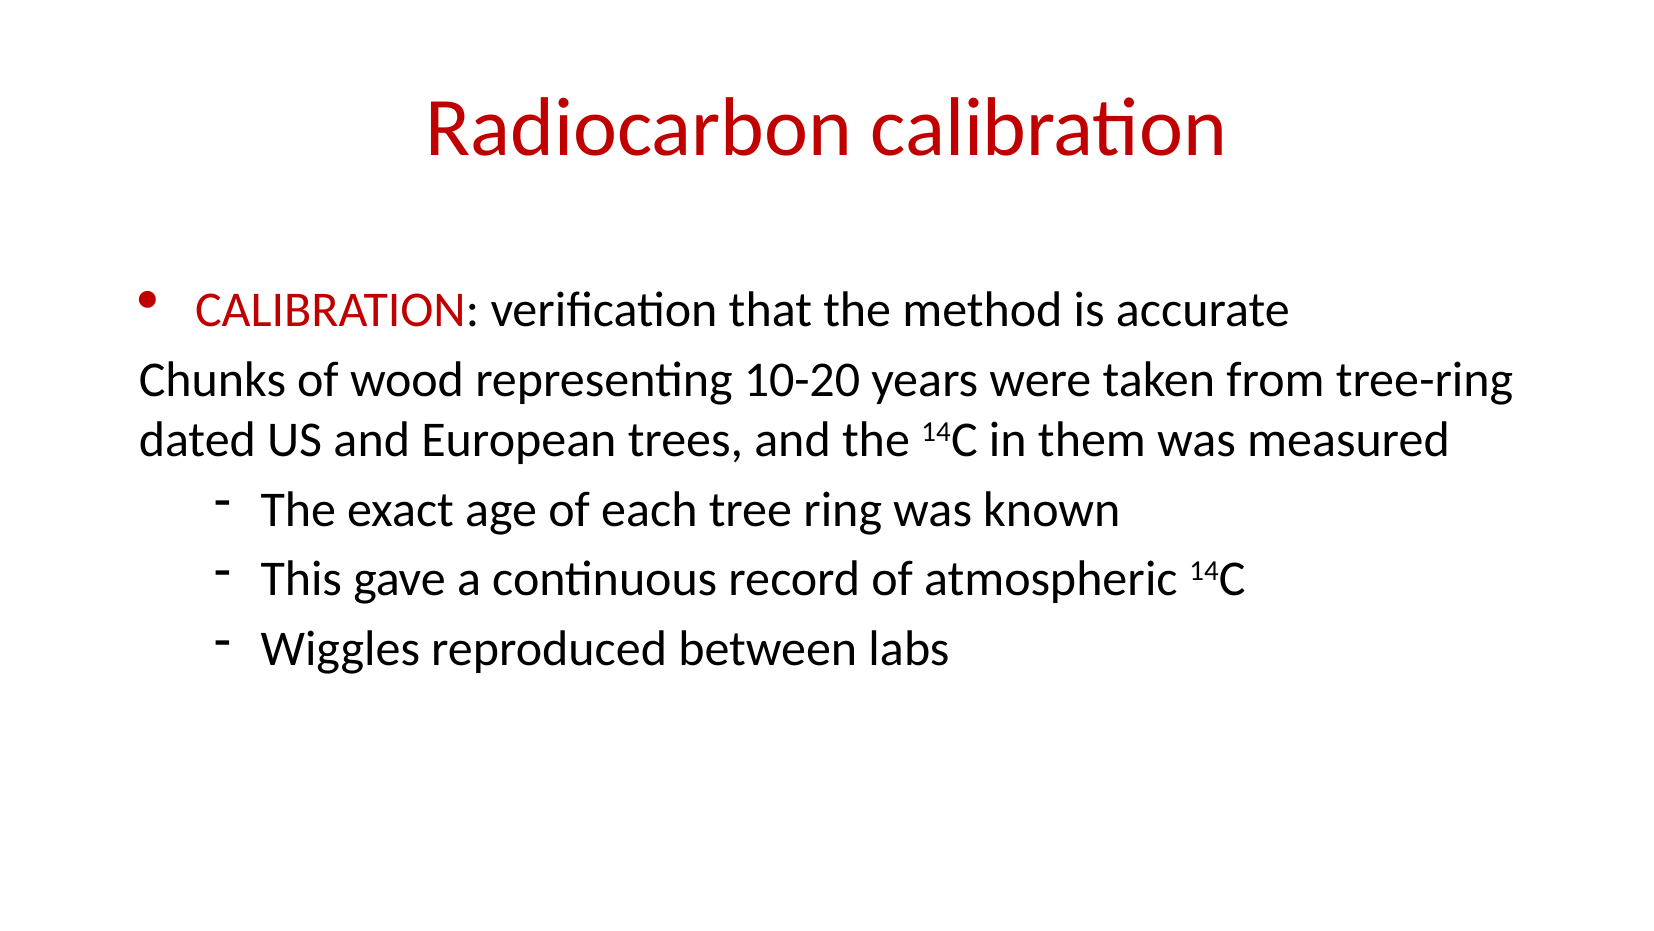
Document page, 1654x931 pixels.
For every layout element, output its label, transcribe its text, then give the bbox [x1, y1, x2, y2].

text_box Radiocarbon calibration [123, 45, 1530, 200]
text_box CALIBRATION: verification that the method is accurate Chunks of wood representing 10-20 years were taken from tree-ring dated US and European trees, and the 14C in them was measured The exact age of each tree ring was known This gave a continuous record of atmospheric 14C Wiggles reproduced between labs [123, 268, 1530, 827]
